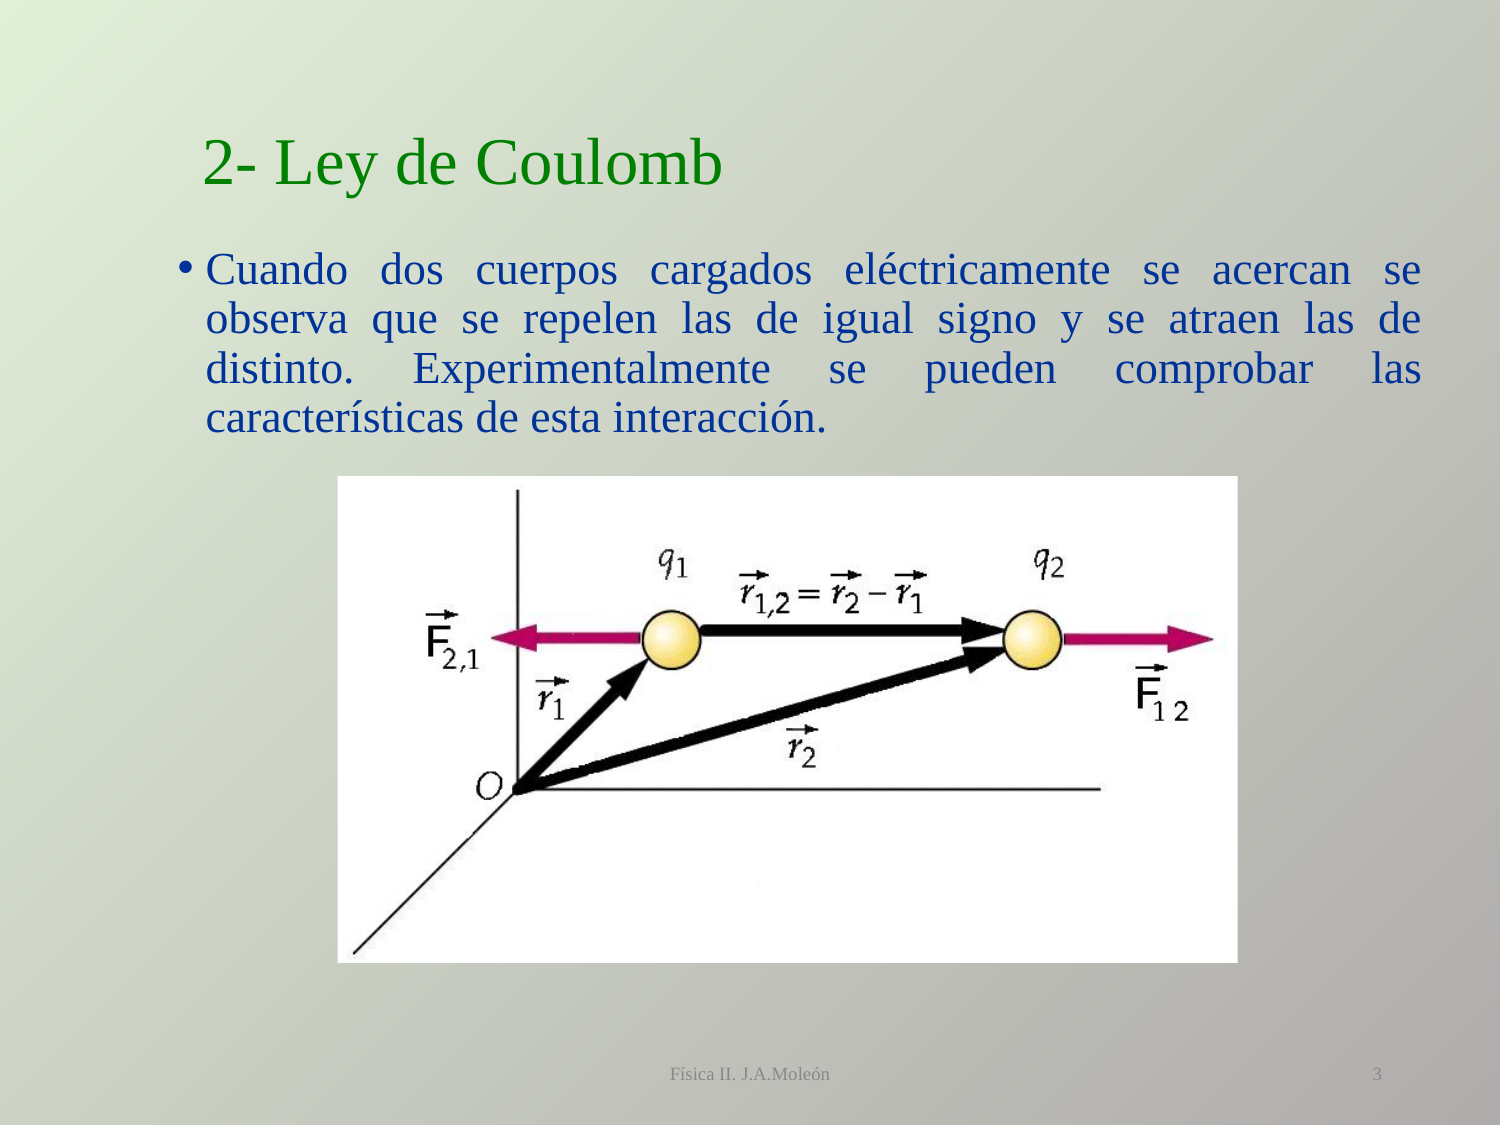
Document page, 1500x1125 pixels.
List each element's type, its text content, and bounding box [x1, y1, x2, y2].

text_box <número> [1059, 1042, 1397, 1103]
title 2- Ley de Coulomb [187, 87, 1463, 240]
text_box Física II. J.A.Moleón [496, 1042, 1004, 1103]
list Cuando dos cuerpos cargados eléctricamente se acercan se observa que se repelen las de igual signo y se atraen las de distinto. Experimentalmente se pueden comprobar las características de esta interacción. [162, 237, 1438, 913]
picture [337, 476, 1238, 963]
